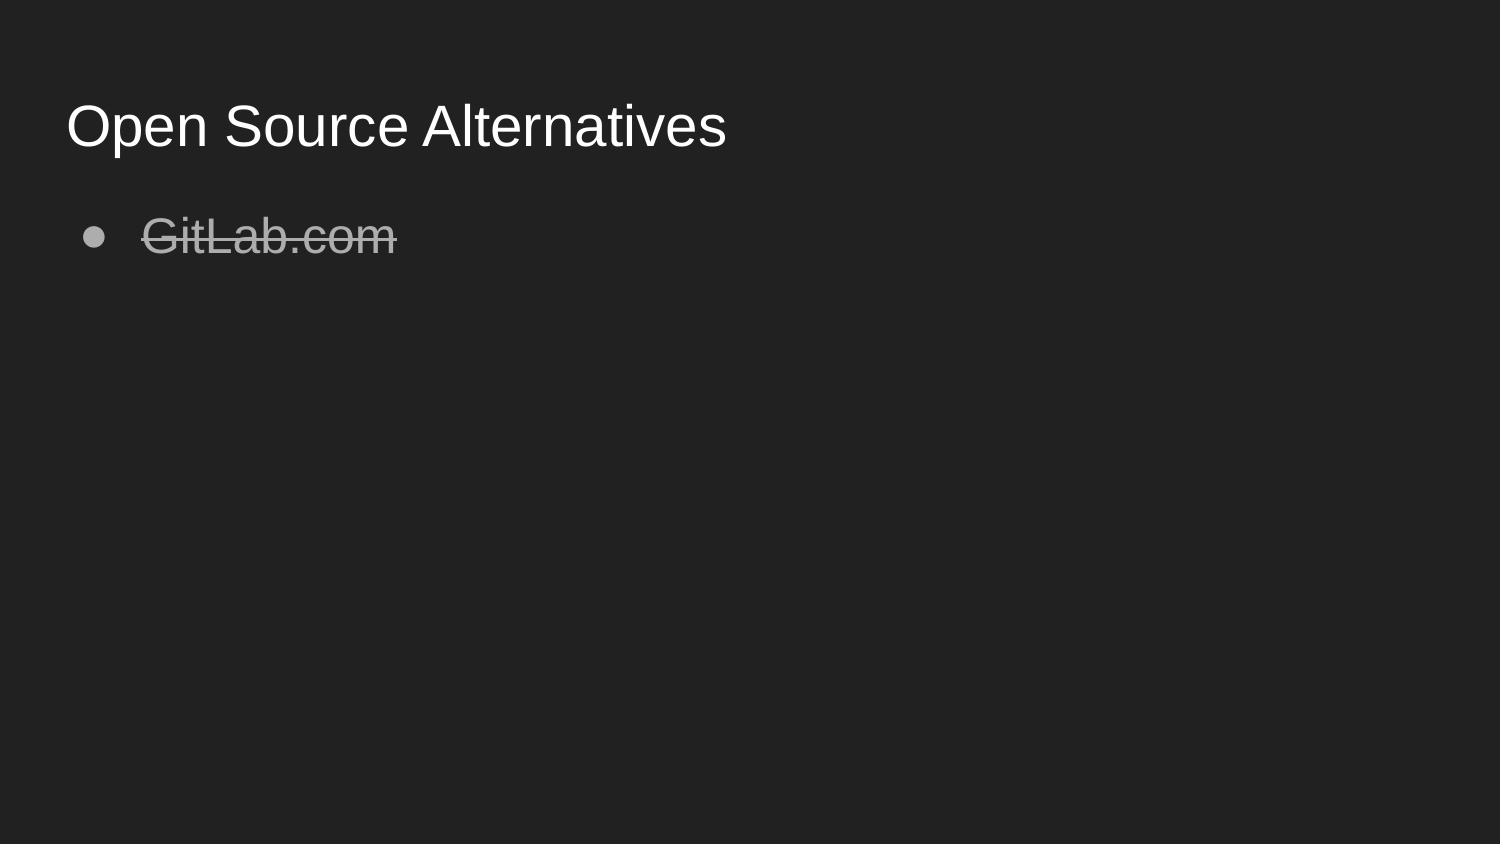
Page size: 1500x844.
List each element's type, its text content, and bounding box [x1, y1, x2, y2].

title Open Source Alternatives [51, 72, 1449, 167]
list GitLab.com [51, 189, 1449, 750]
